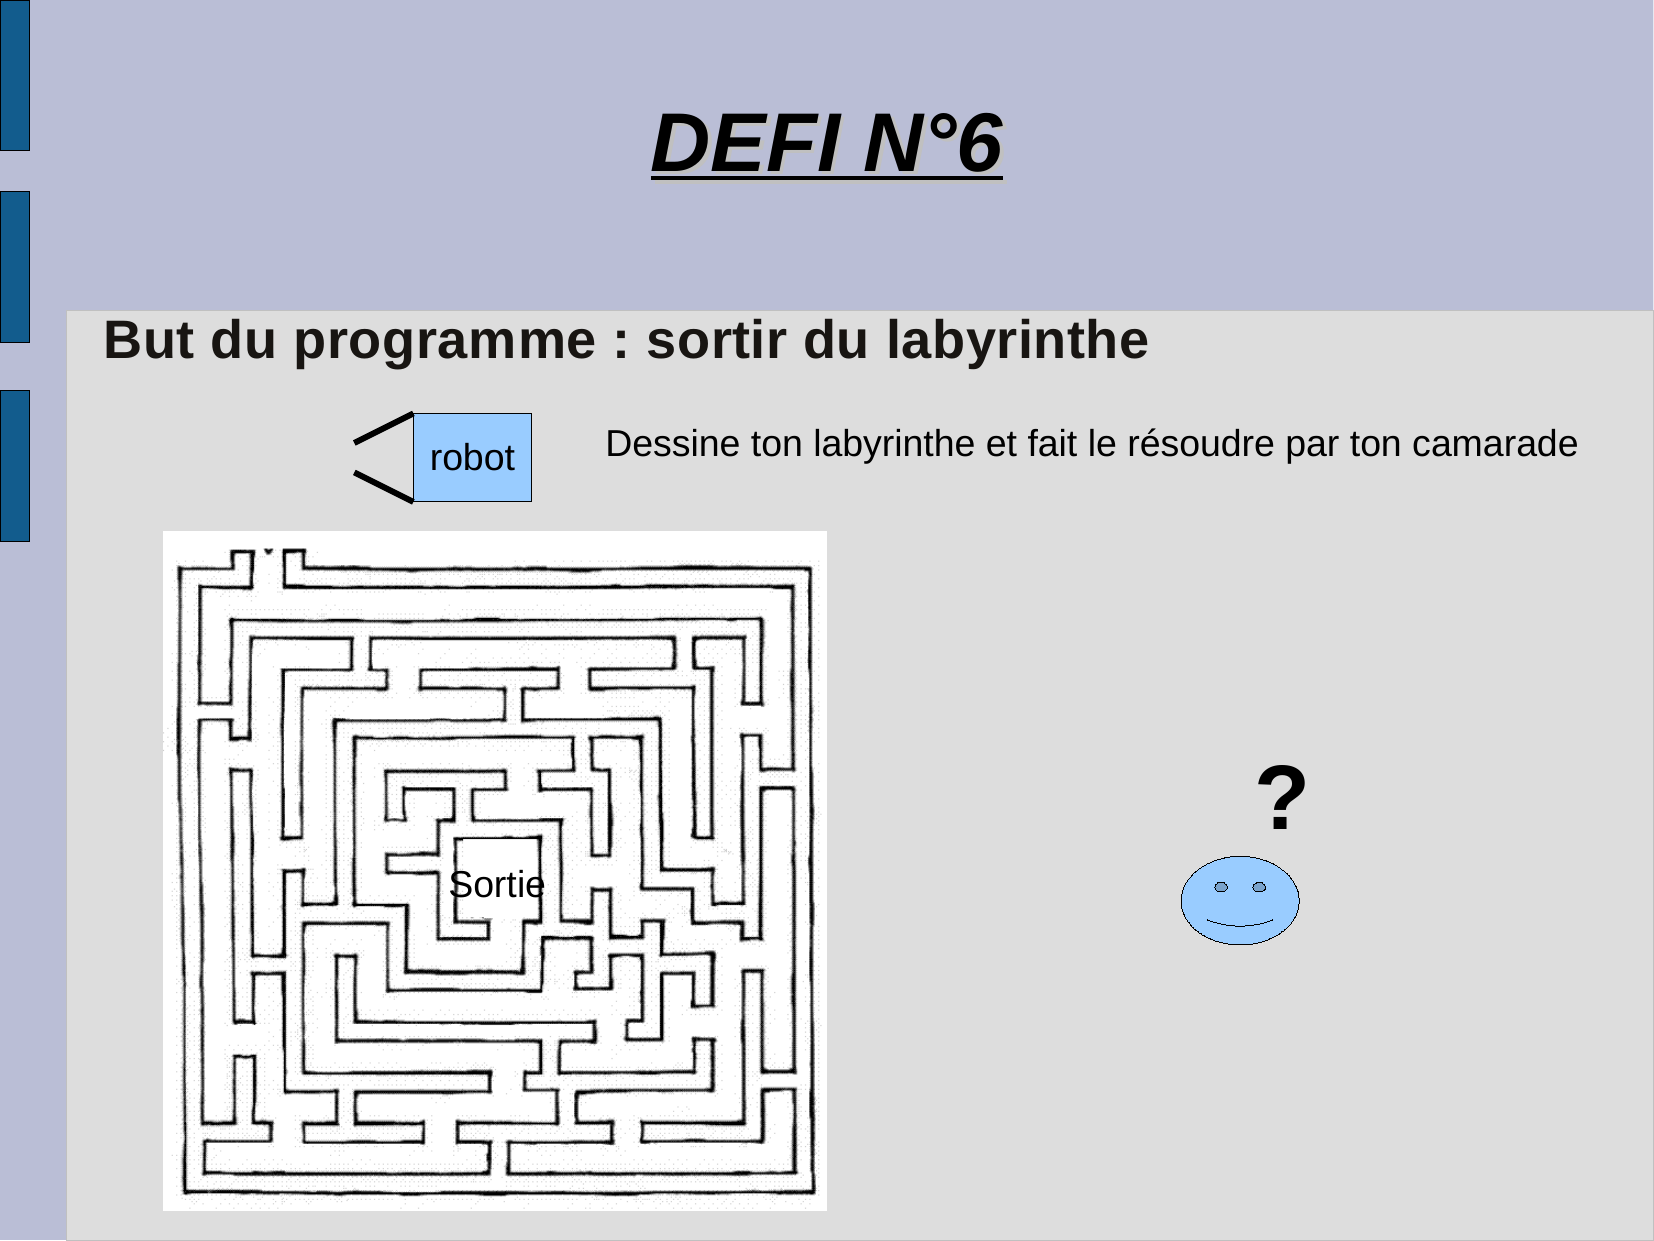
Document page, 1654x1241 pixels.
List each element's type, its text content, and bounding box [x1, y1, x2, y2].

text_box ? [1240, 738, 1326, 857]
text_box Dessine ton labyrinthe et fait le résoudre par ton camarade [590, 415, 1594, 473]
text_box [1181, 856, 1300, 945]
text_box Sortie [433, 856, 562, 914]
picture [163, 531, 827, 1211]
text_box robot [413, 413, 532, 502]
text_box DEFI N°6 [636, 88, 1018, 197]
text_box But du programme : sortir du labyrinthe [88, 333, 1654, 411]
